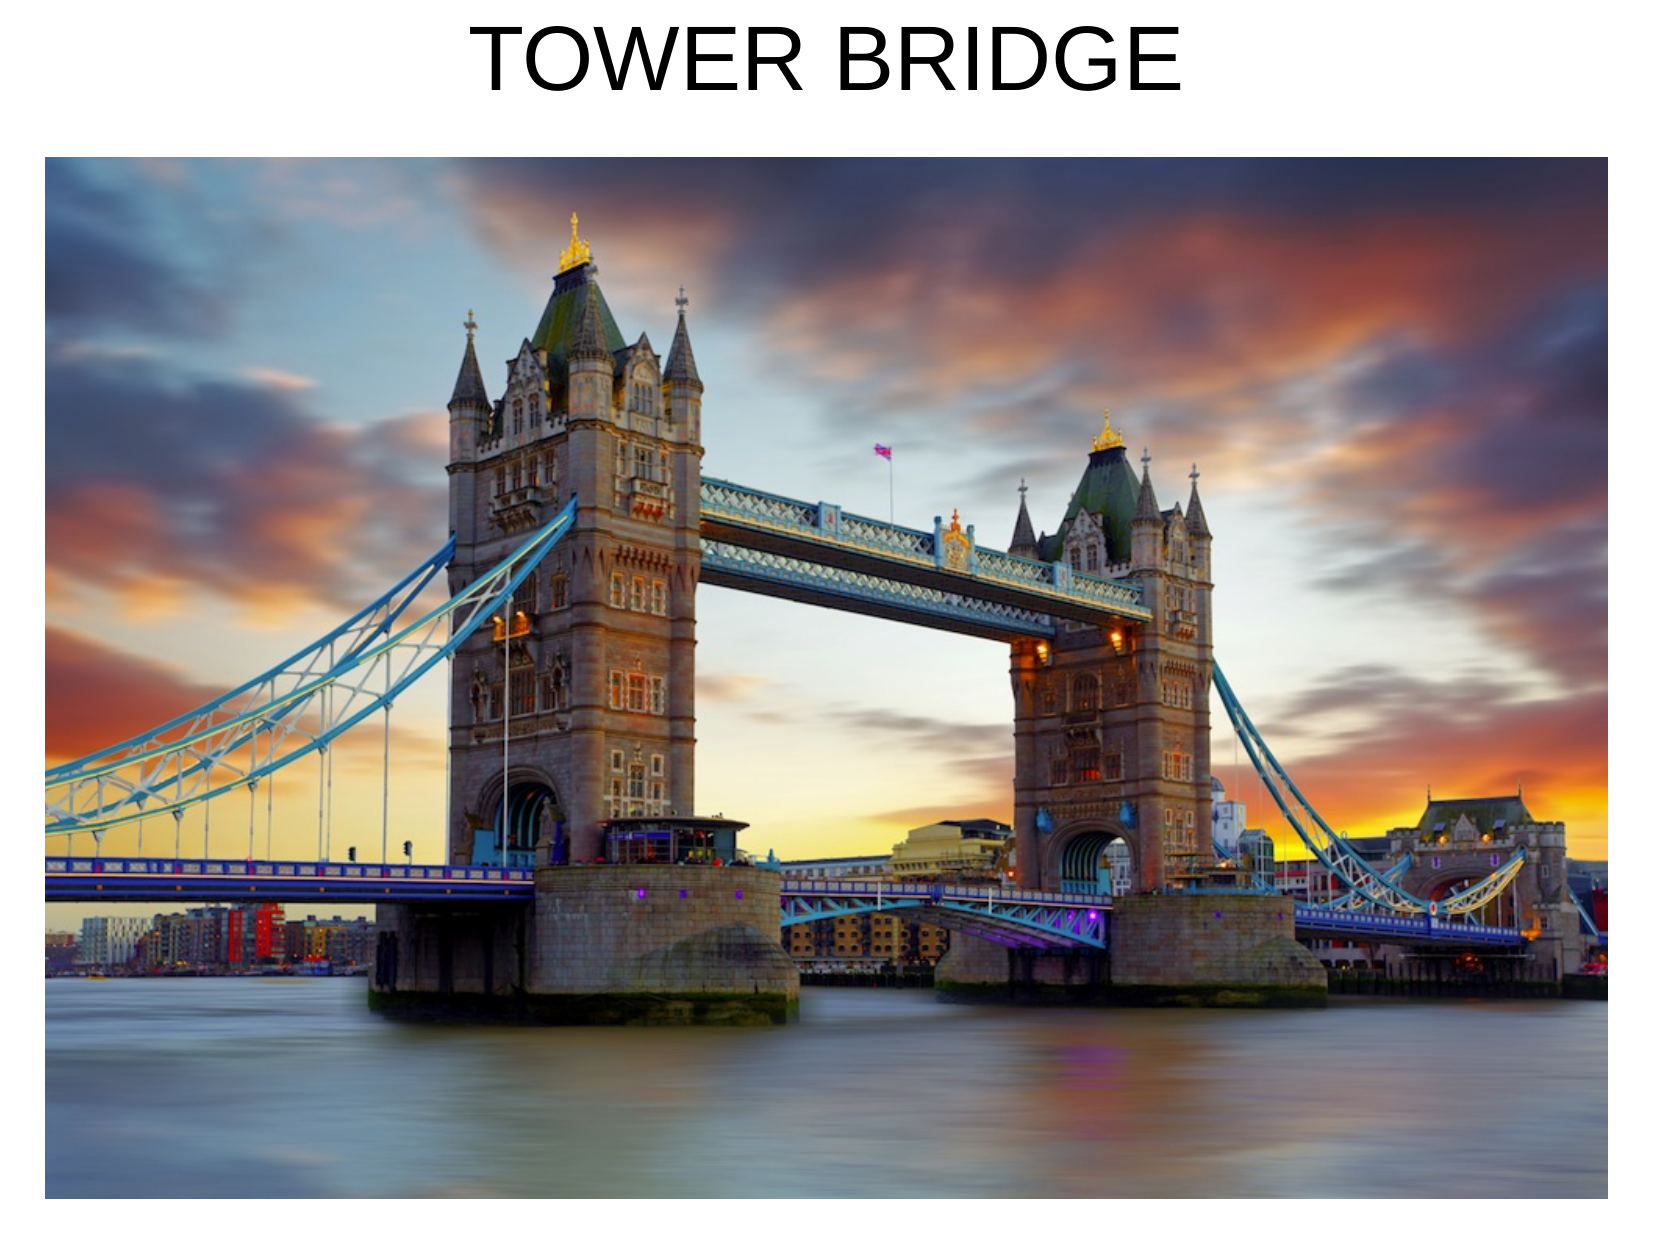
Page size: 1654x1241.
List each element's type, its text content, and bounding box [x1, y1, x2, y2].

text_box TOWER BRIDGE [82, 0, 1571, 157]
picture [45, 157, 1608, 1199]
